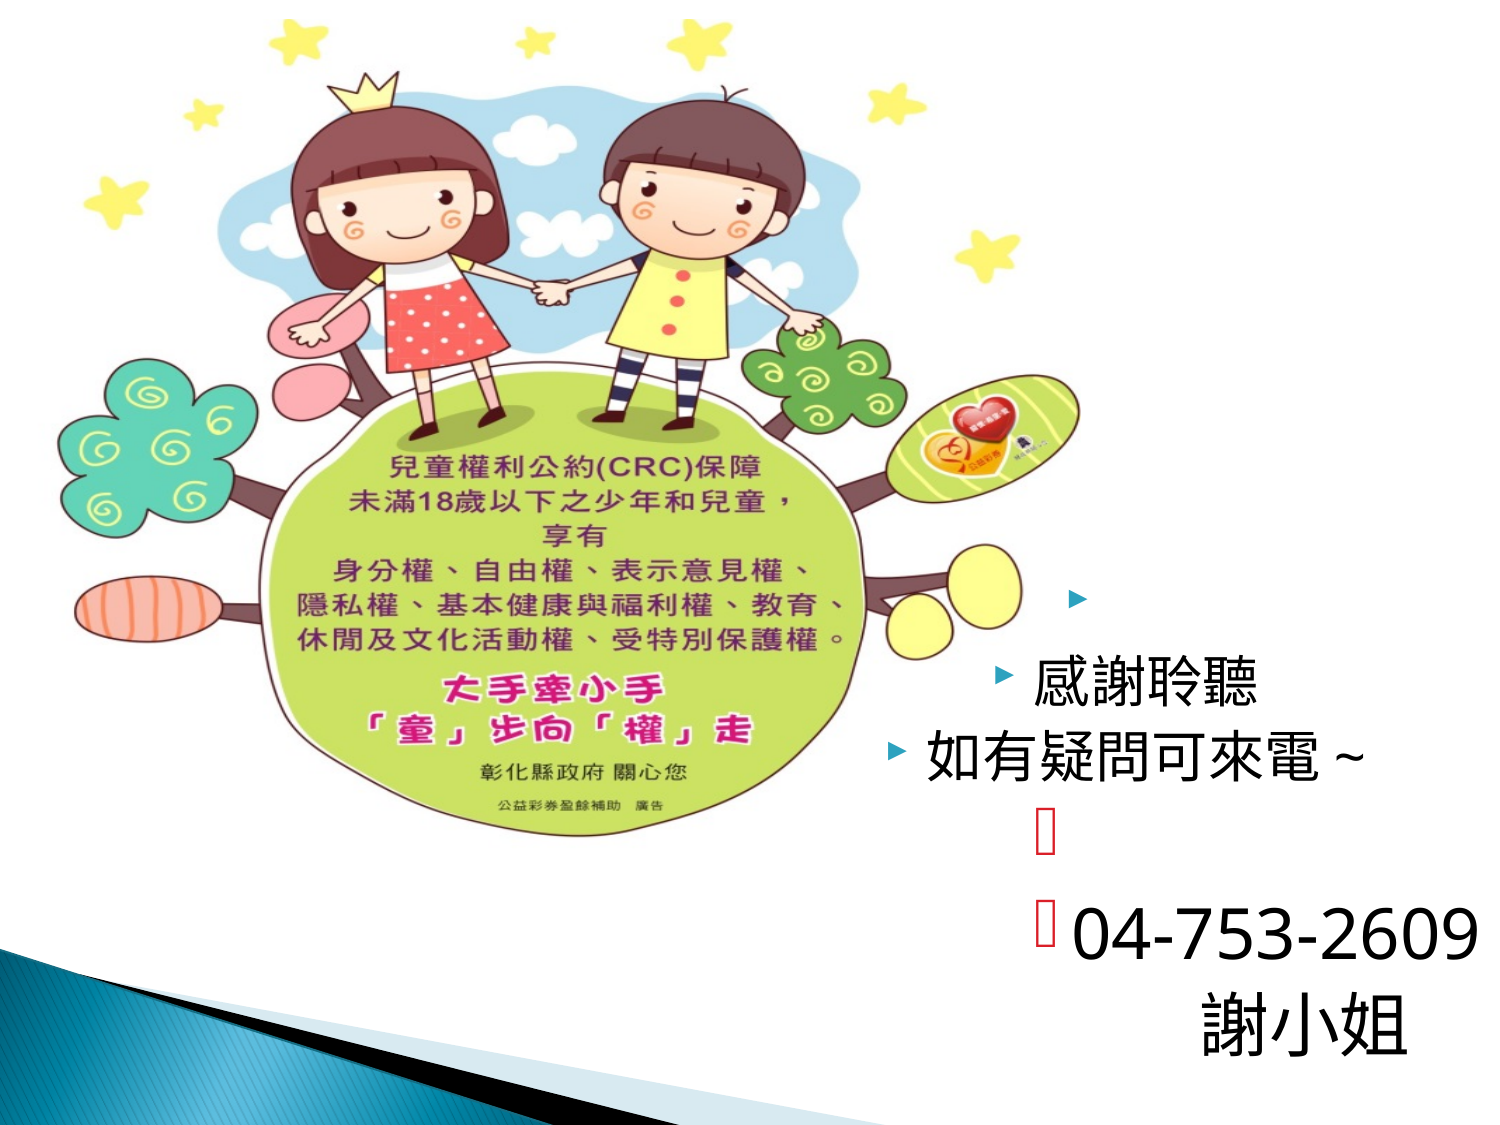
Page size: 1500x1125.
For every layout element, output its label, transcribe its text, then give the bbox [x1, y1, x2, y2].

picture [0, 19, 1081, 858]
text_box 感謝聆聽 如有疑問可來電~ 04-753-2609 謝小姐 [643, 562, 1500, 1125]
